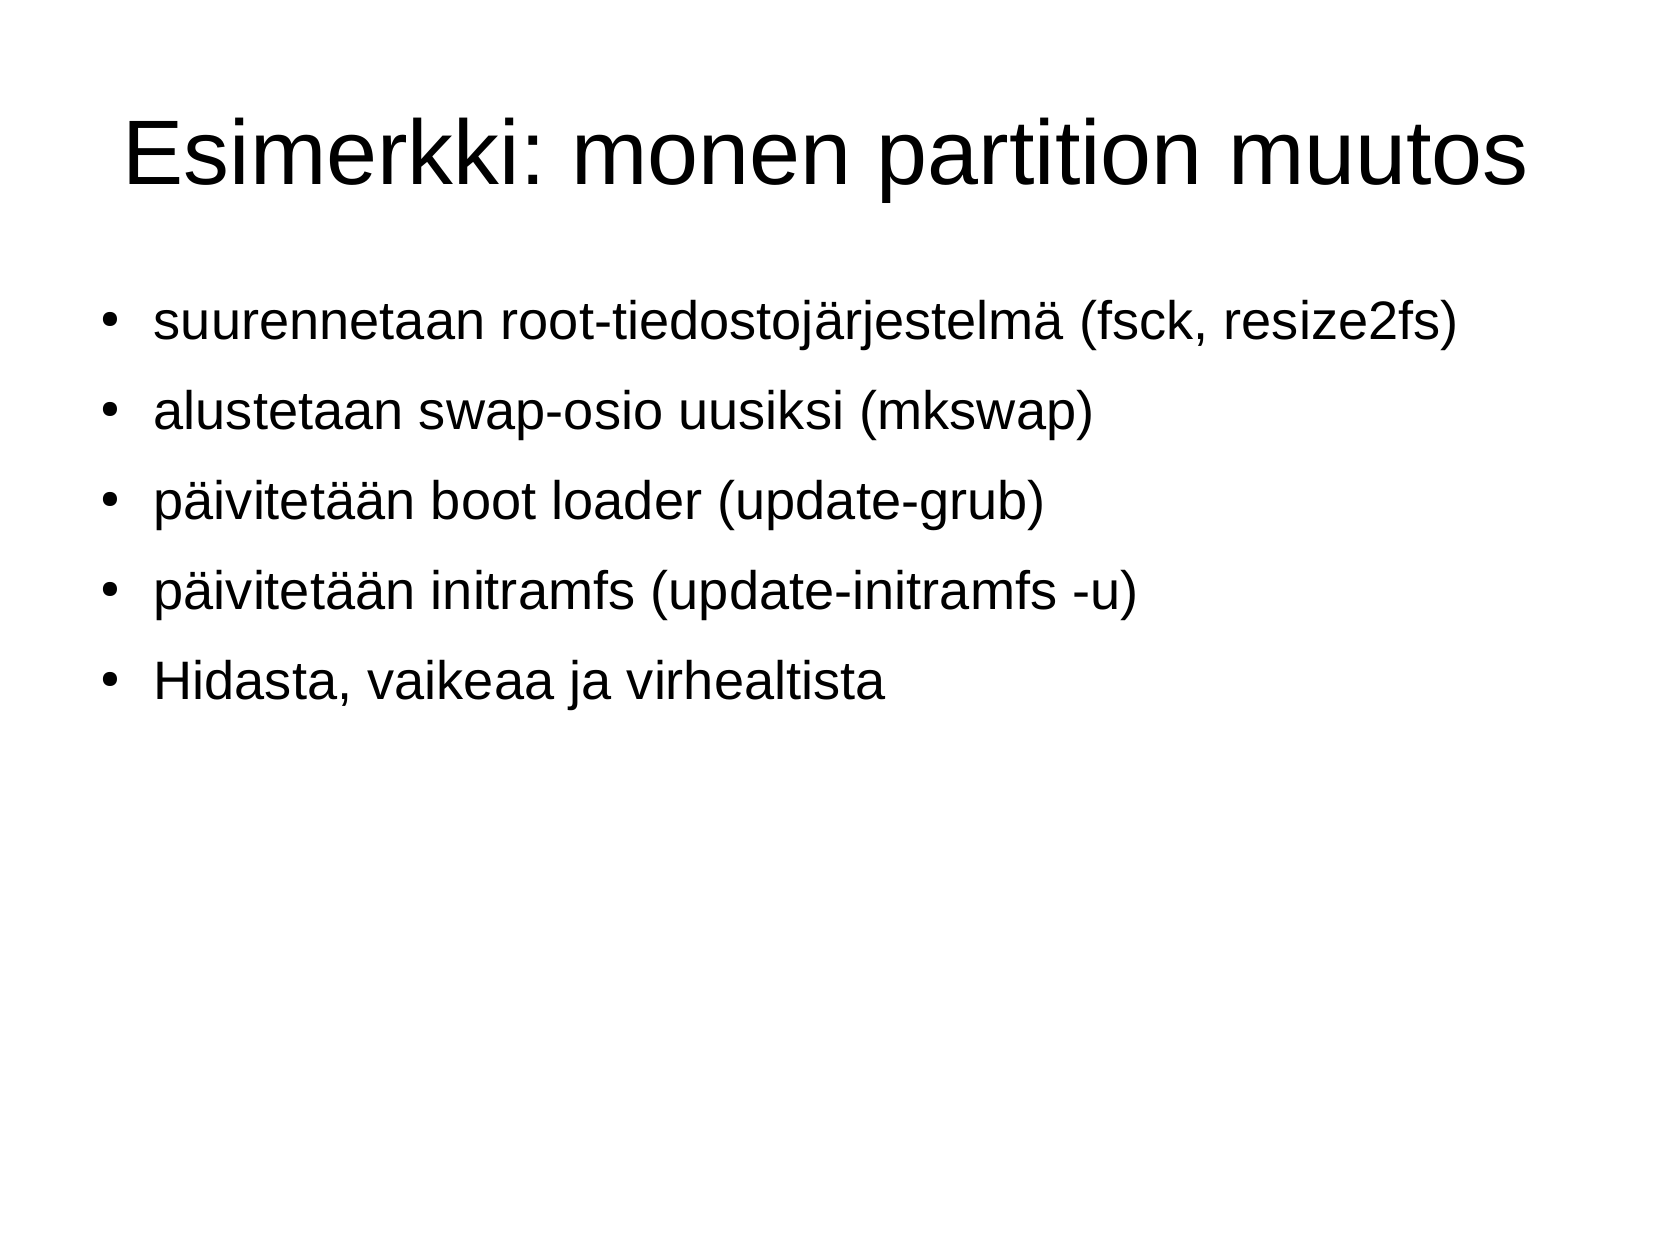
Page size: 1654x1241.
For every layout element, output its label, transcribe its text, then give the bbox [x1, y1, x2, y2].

list suurennetaan root-tiedostojärjestelmä (fsck, resize2fs) alustetaan swap-osio uusiksi (mkswap) päivitetään boot loader (update-grub) päivitetään initramfs (update-initramfs -u) Hidasta, vaikeaa ja virhealtista [82, 290, 1571, 1010]
title Esimerkki: monen partition muutos [82, 49, 1571, 257]
